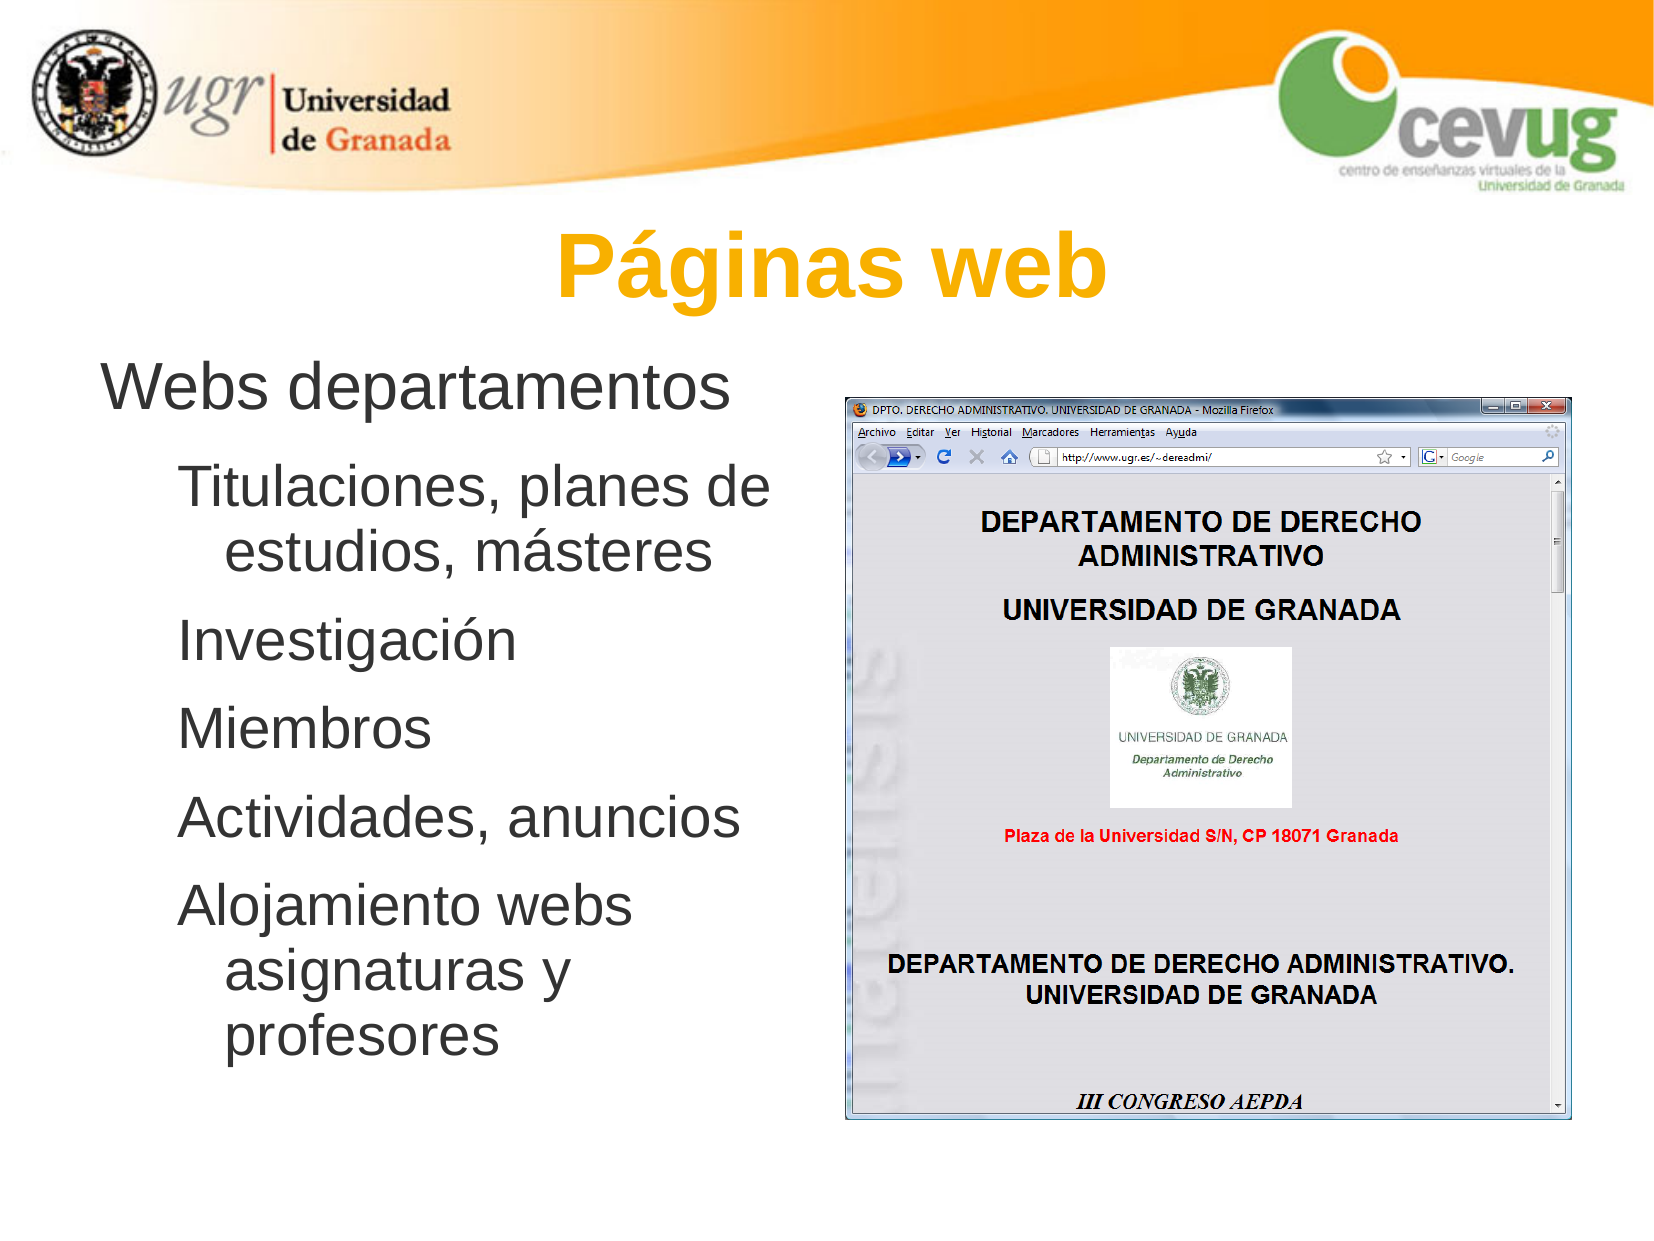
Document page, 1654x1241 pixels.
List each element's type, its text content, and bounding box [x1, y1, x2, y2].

title Páginas web [88, 177, 1577, 355]
picture [845, 397, 1572, 1120]
list Webs departamentos Titulaciones, planes de estudios, másteres Investigación Miembros Actividades, anuncios Alojamiento webs asignaturas y profesores [82, 349, 809, 1168]
